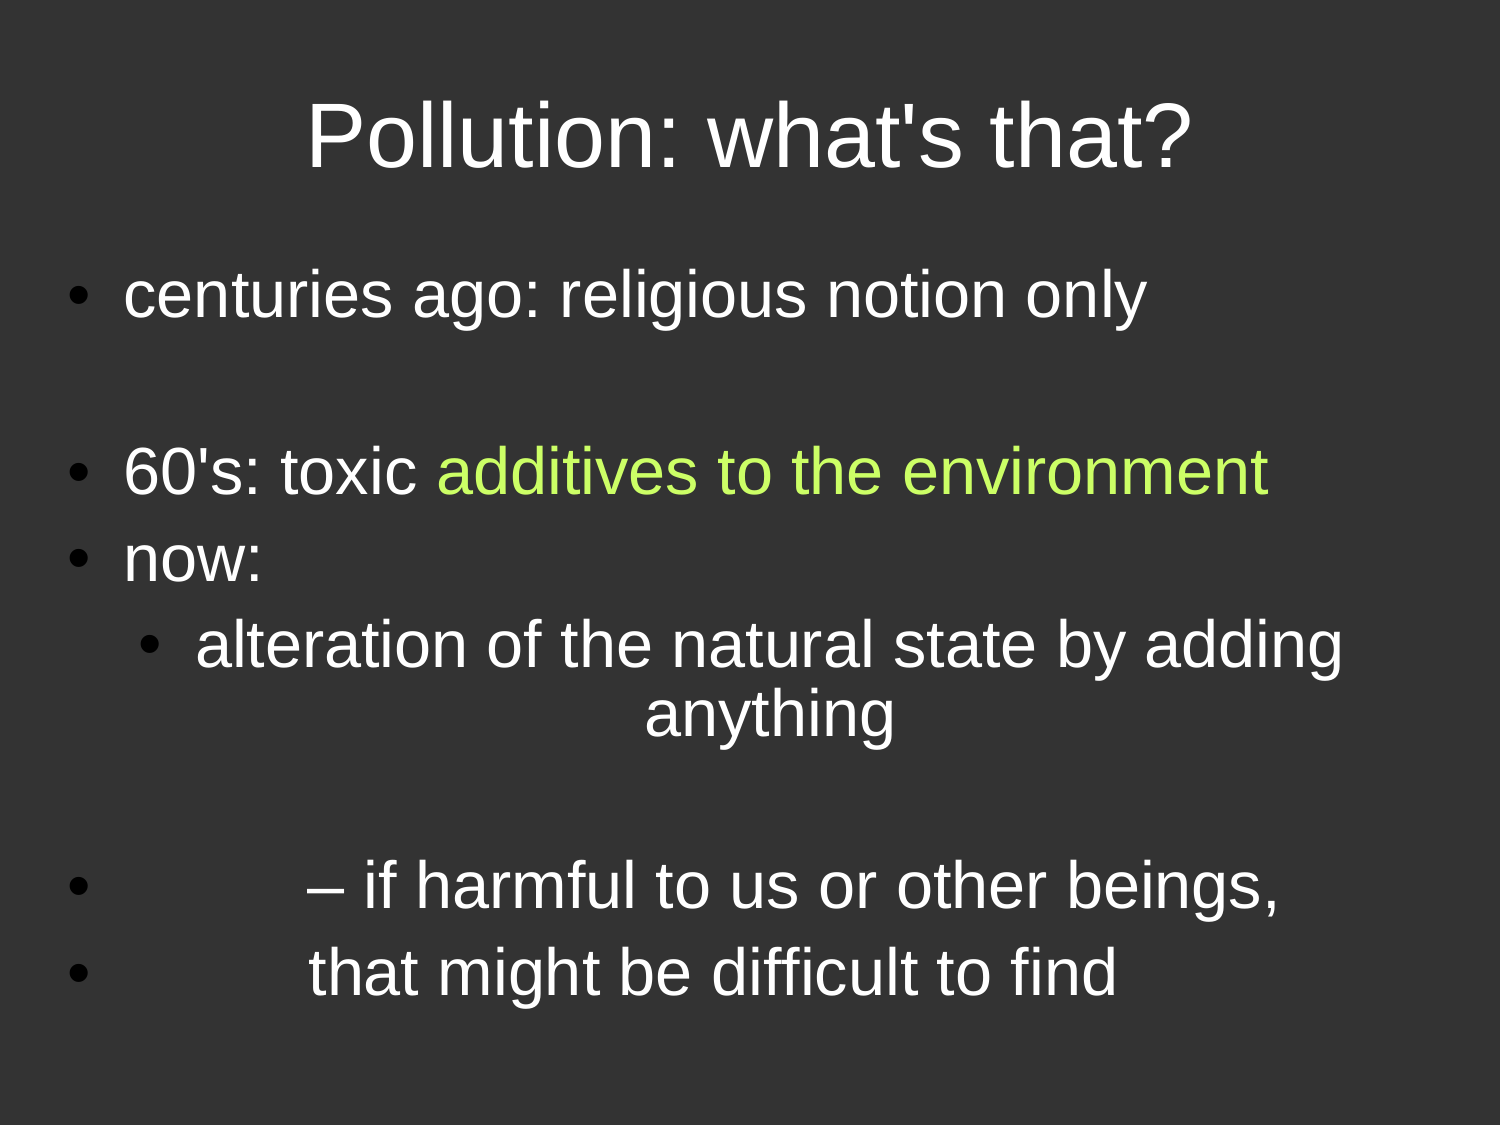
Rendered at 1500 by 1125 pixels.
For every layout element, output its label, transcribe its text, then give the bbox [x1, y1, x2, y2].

title Pollution: what's that? [75, 21, 1425, 257]
list centuries ago: religious notion only 60's: toxic additives to the environment now: alteration of the natural state by adding anything – if harmful to us or other beings, that might be difficult to find [67, 261, 1418, 1106]
